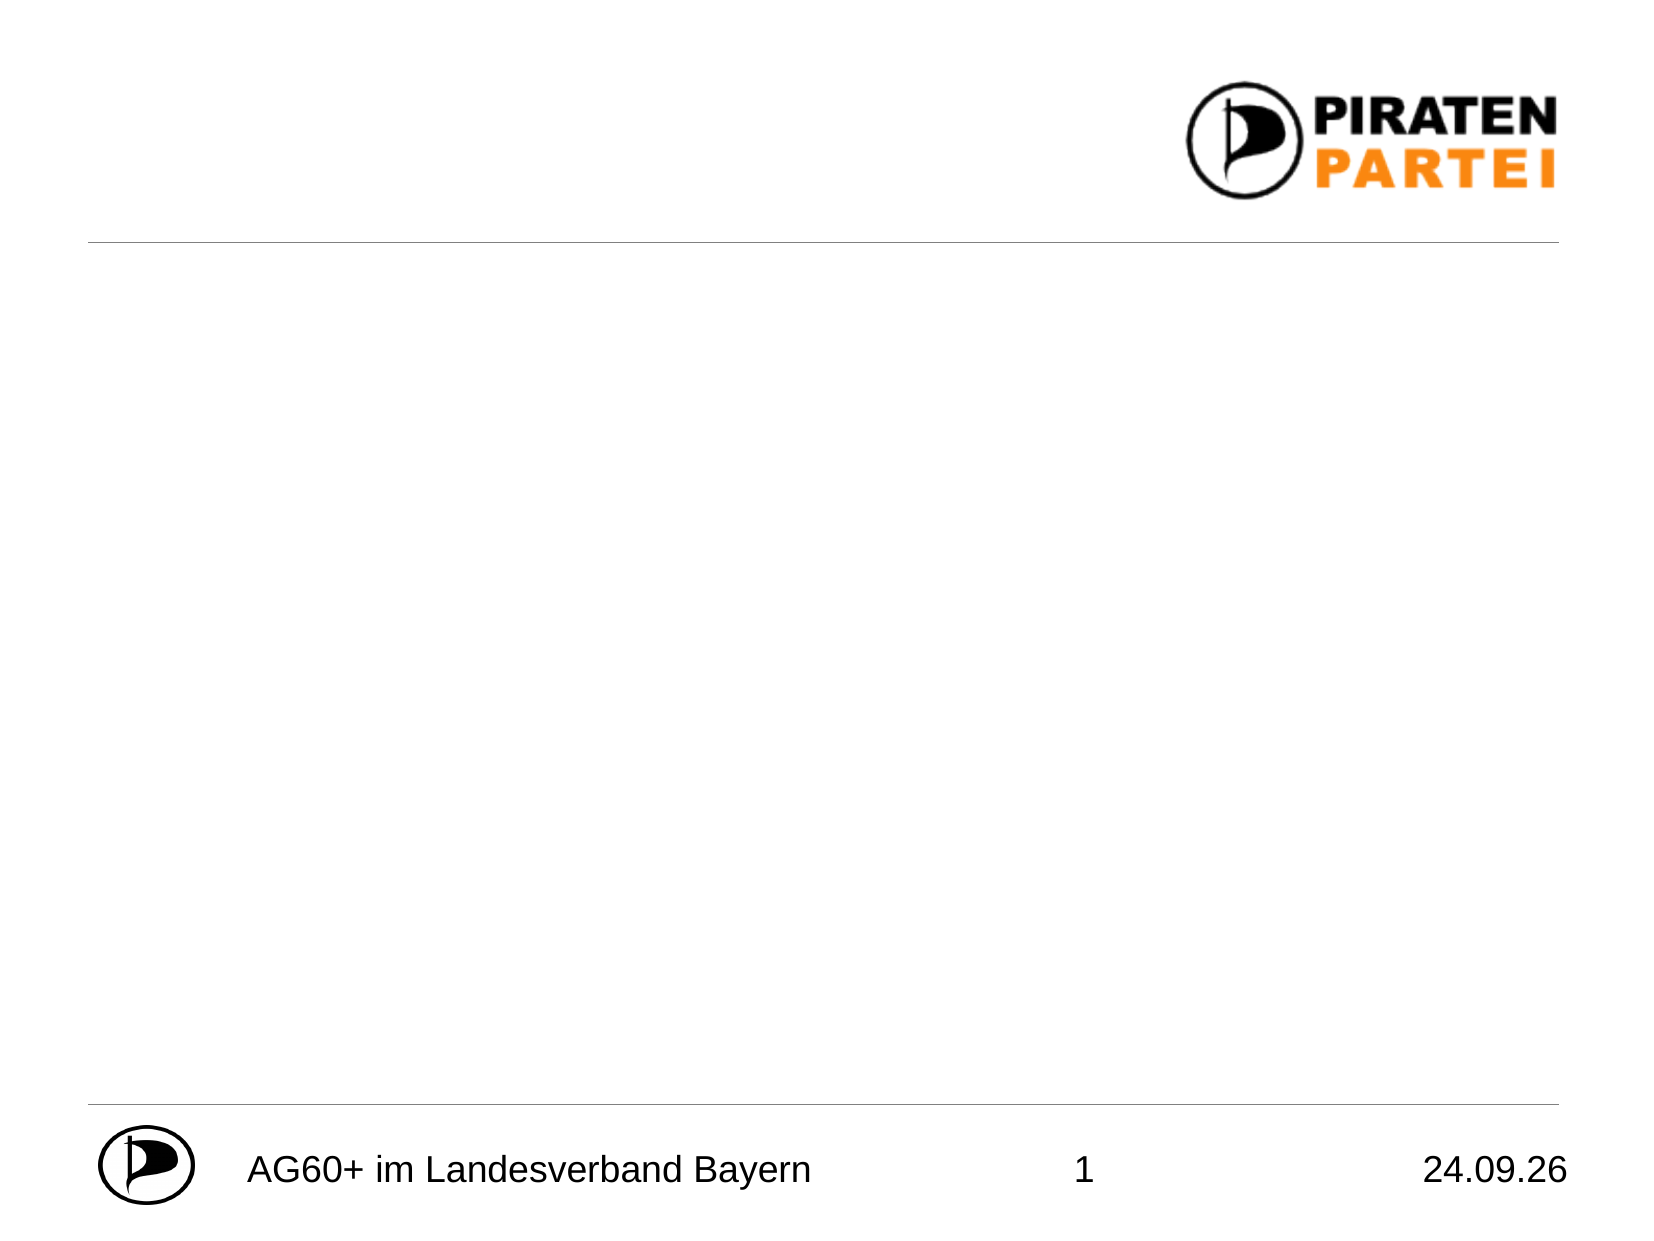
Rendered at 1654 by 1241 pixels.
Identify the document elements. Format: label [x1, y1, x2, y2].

picture [98, 1125, 195, 1205]
picture [1169, 58, 1580, 232]
